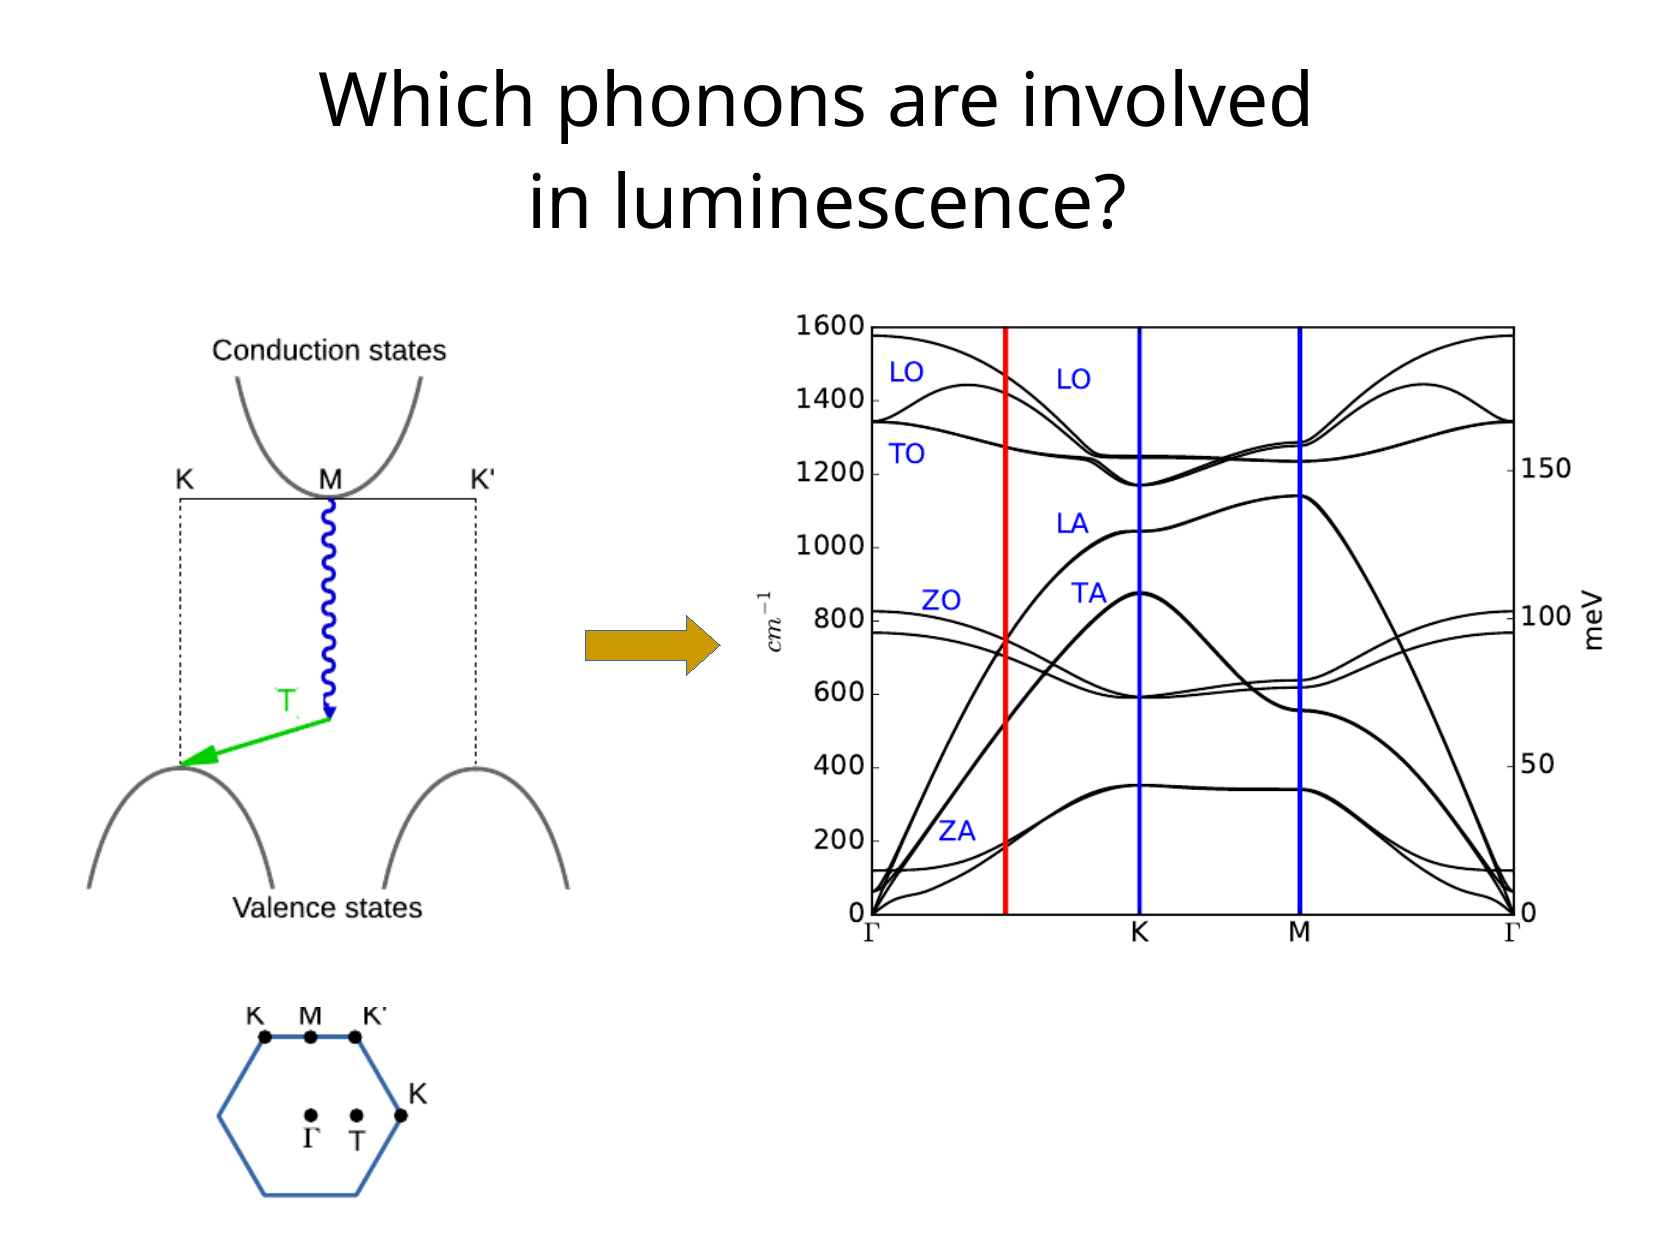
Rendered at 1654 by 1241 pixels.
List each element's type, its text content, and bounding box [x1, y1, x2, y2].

text_box [585, 615, 721, 676]
title Which phonons are involved in luminescence? [82, 55, 1571, 241]
picture [741, 283, 1621, 976]
picture [75, 284, 605, 1217]
